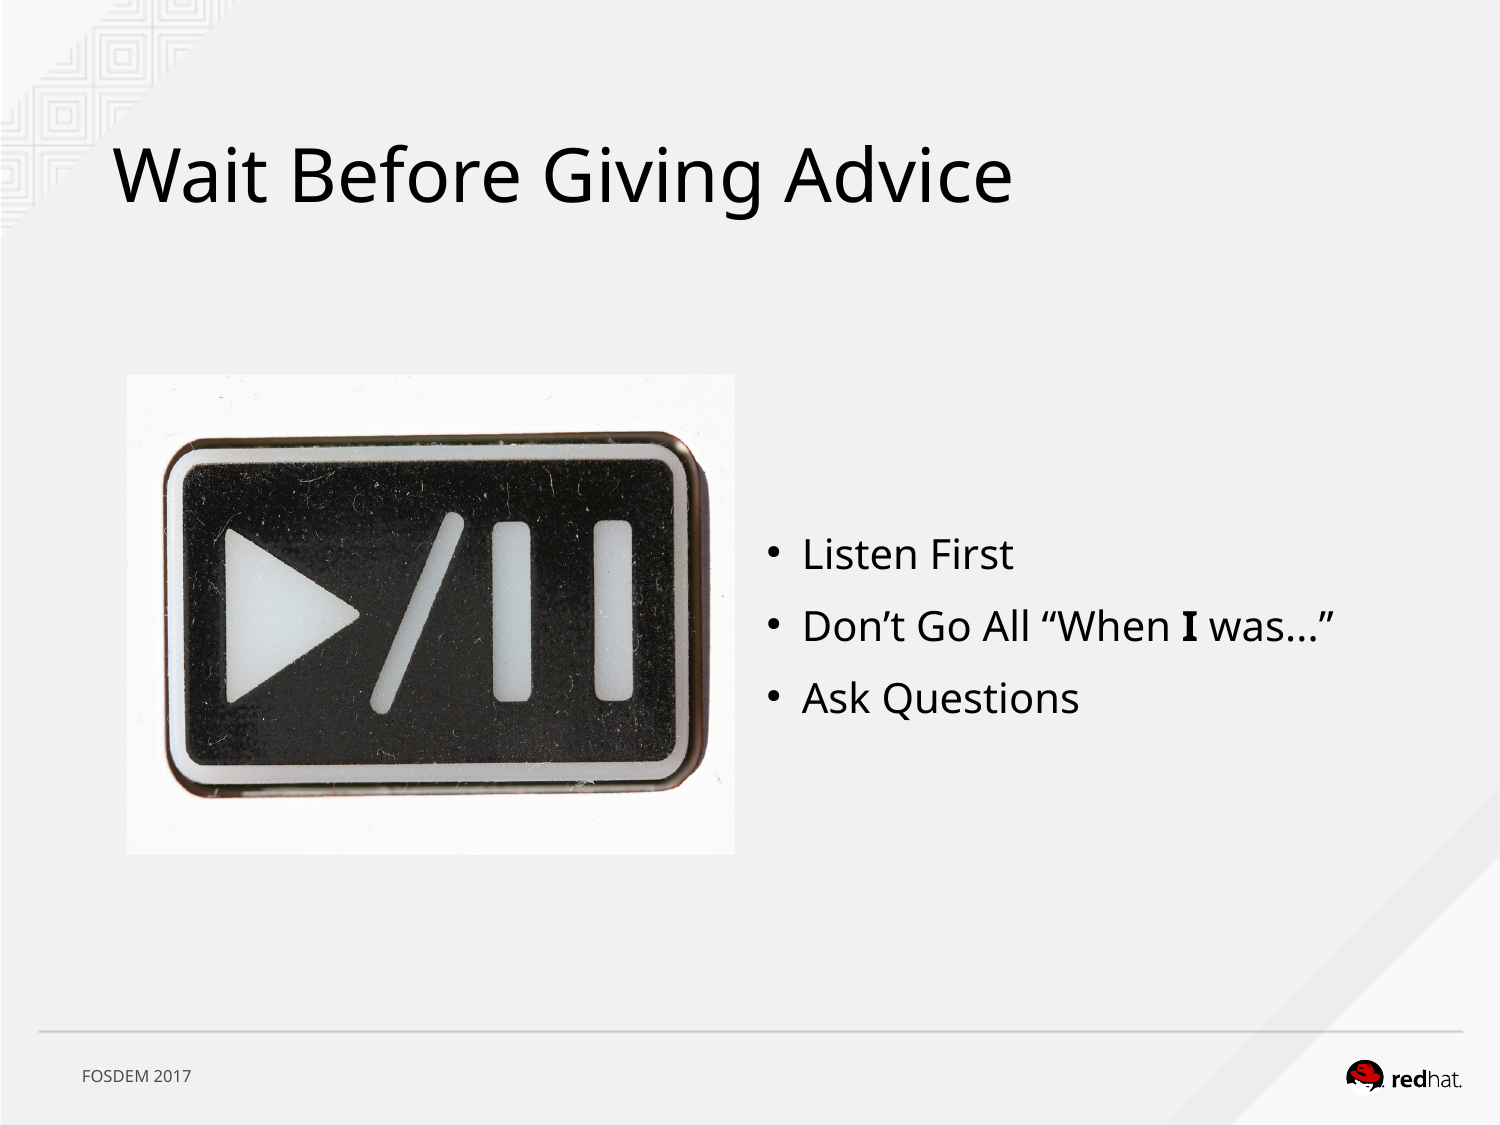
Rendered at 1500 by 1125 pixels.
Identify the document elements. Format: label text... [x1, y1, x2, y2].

text_box Listen First Don’t Go All “When I was...” Ask Questions [766, 525, 1389, 715]
picture [0, 0, 1500, 1125]
title Wait Before Giving Advice [112, 0, 1388, 225]
